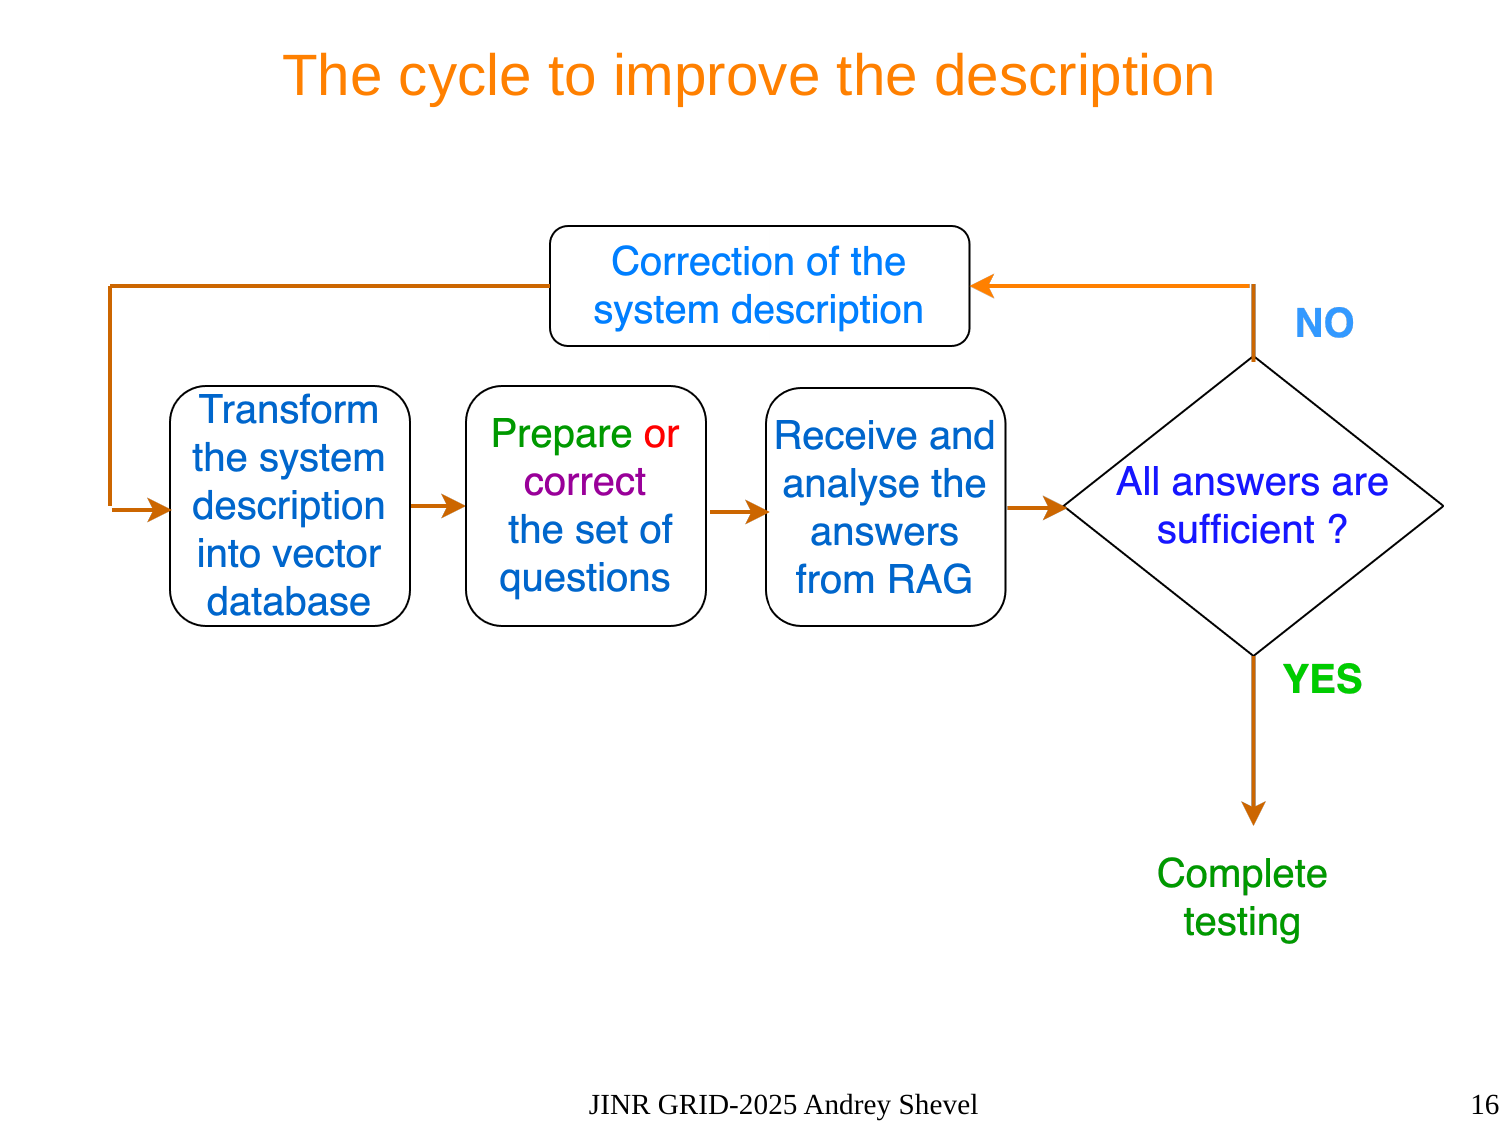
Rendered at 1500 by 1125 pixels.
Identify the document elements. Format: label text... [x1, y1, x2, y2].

title The cycle to improve the description [75, 10, 1425, 141]
picture [95, 225, 1444, 949]
